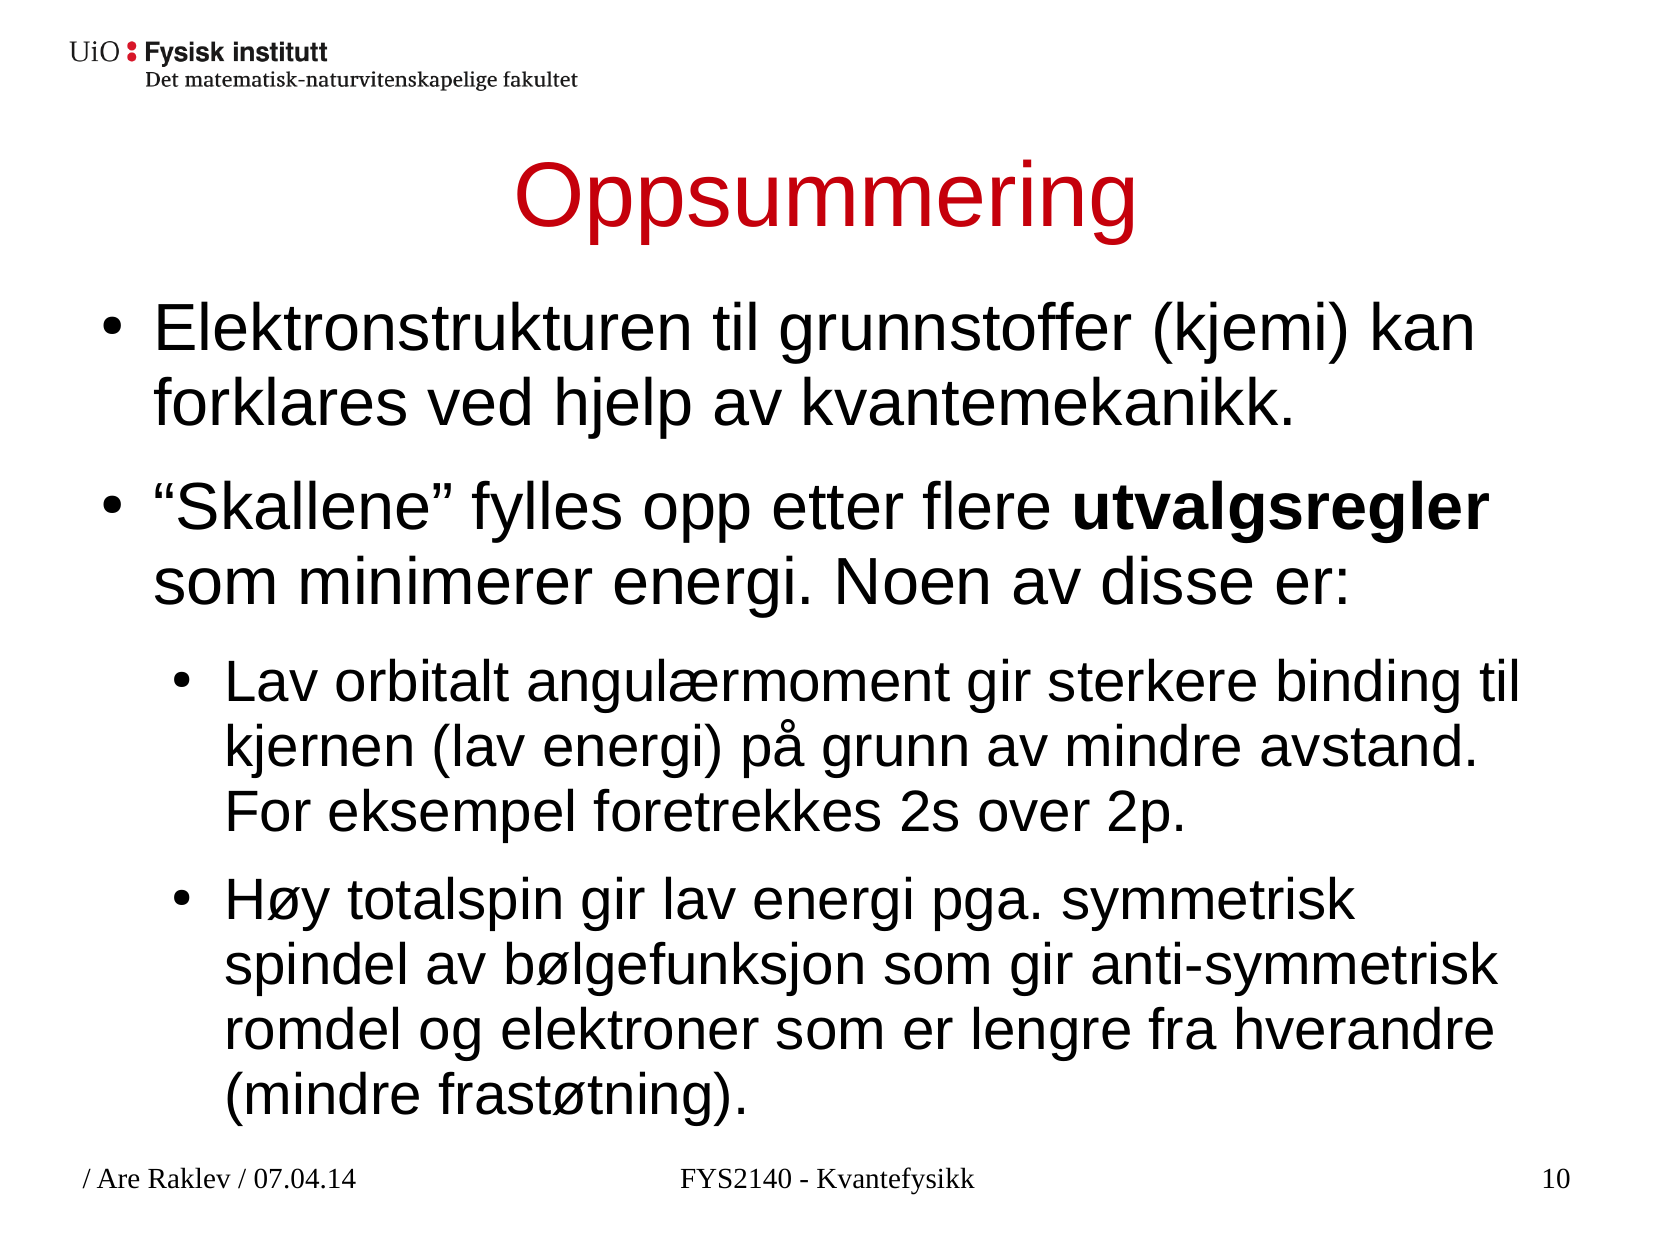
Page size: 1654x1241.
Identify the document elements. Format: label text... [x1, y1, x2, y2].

list Elektronstrukturen til grunnstoffer (kjemi) kan forklares ved hjelp av kvantemekanikk. “Skallene” fylles opp etter flere utvalgsregler som minimerer energi. Noen av disse er: Lav orbitalt angulærmoment gir sterkere binding til kjernen (lav energi) på grunn av mindre avstand. For eksempel foretrekkes 2s over 2p. Høy totalspin gir lav energi pga. symmetrisk spindel av bølgefunksjon som gir anti-symmetrisk romdel og elektroner som er lengre fra hverandre (mindre frastøtning). [82, 290, 1538, 1127]
picture [68, 37, 581, 93]
title Oppsummering [82, 90, 1571, 298]
